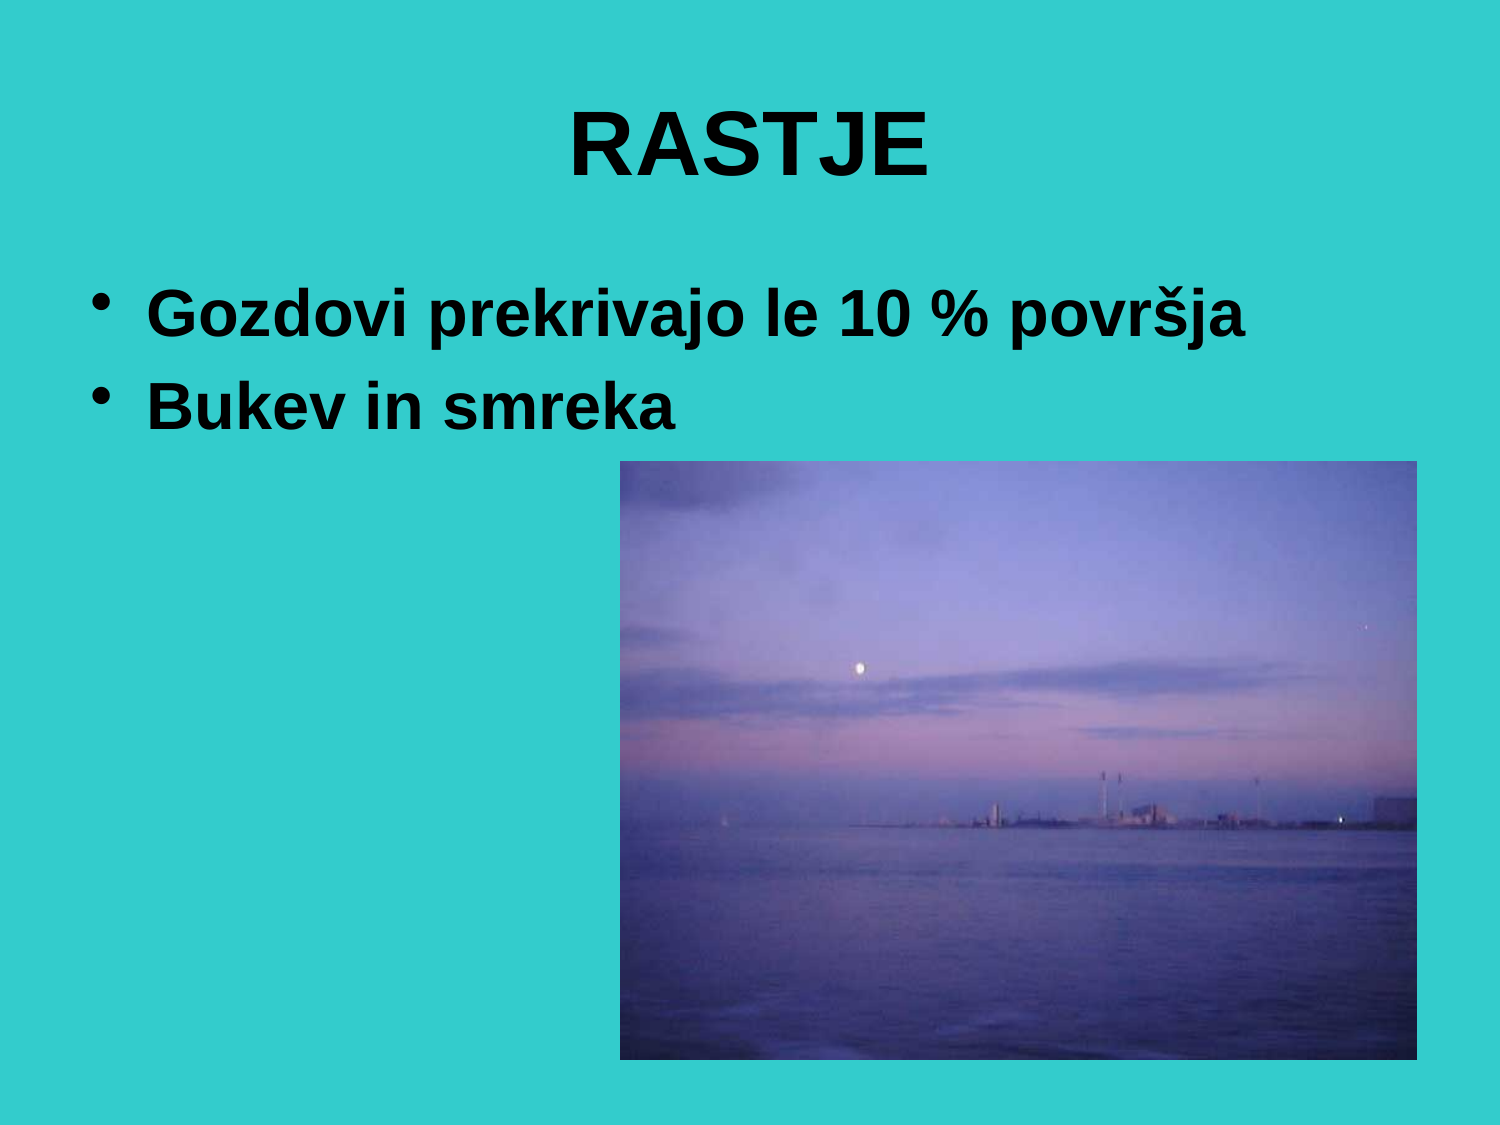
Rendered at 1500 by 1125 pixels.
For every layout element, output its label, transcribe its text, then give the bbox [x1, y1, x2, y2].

title RASTJE [75, 45, 1425, 233]
picture [620, 461, 1417, 1060]
list Gozdovi prekrivajo le 10 % površja Bukev in smreka [75, 262, 1425, 1005]
